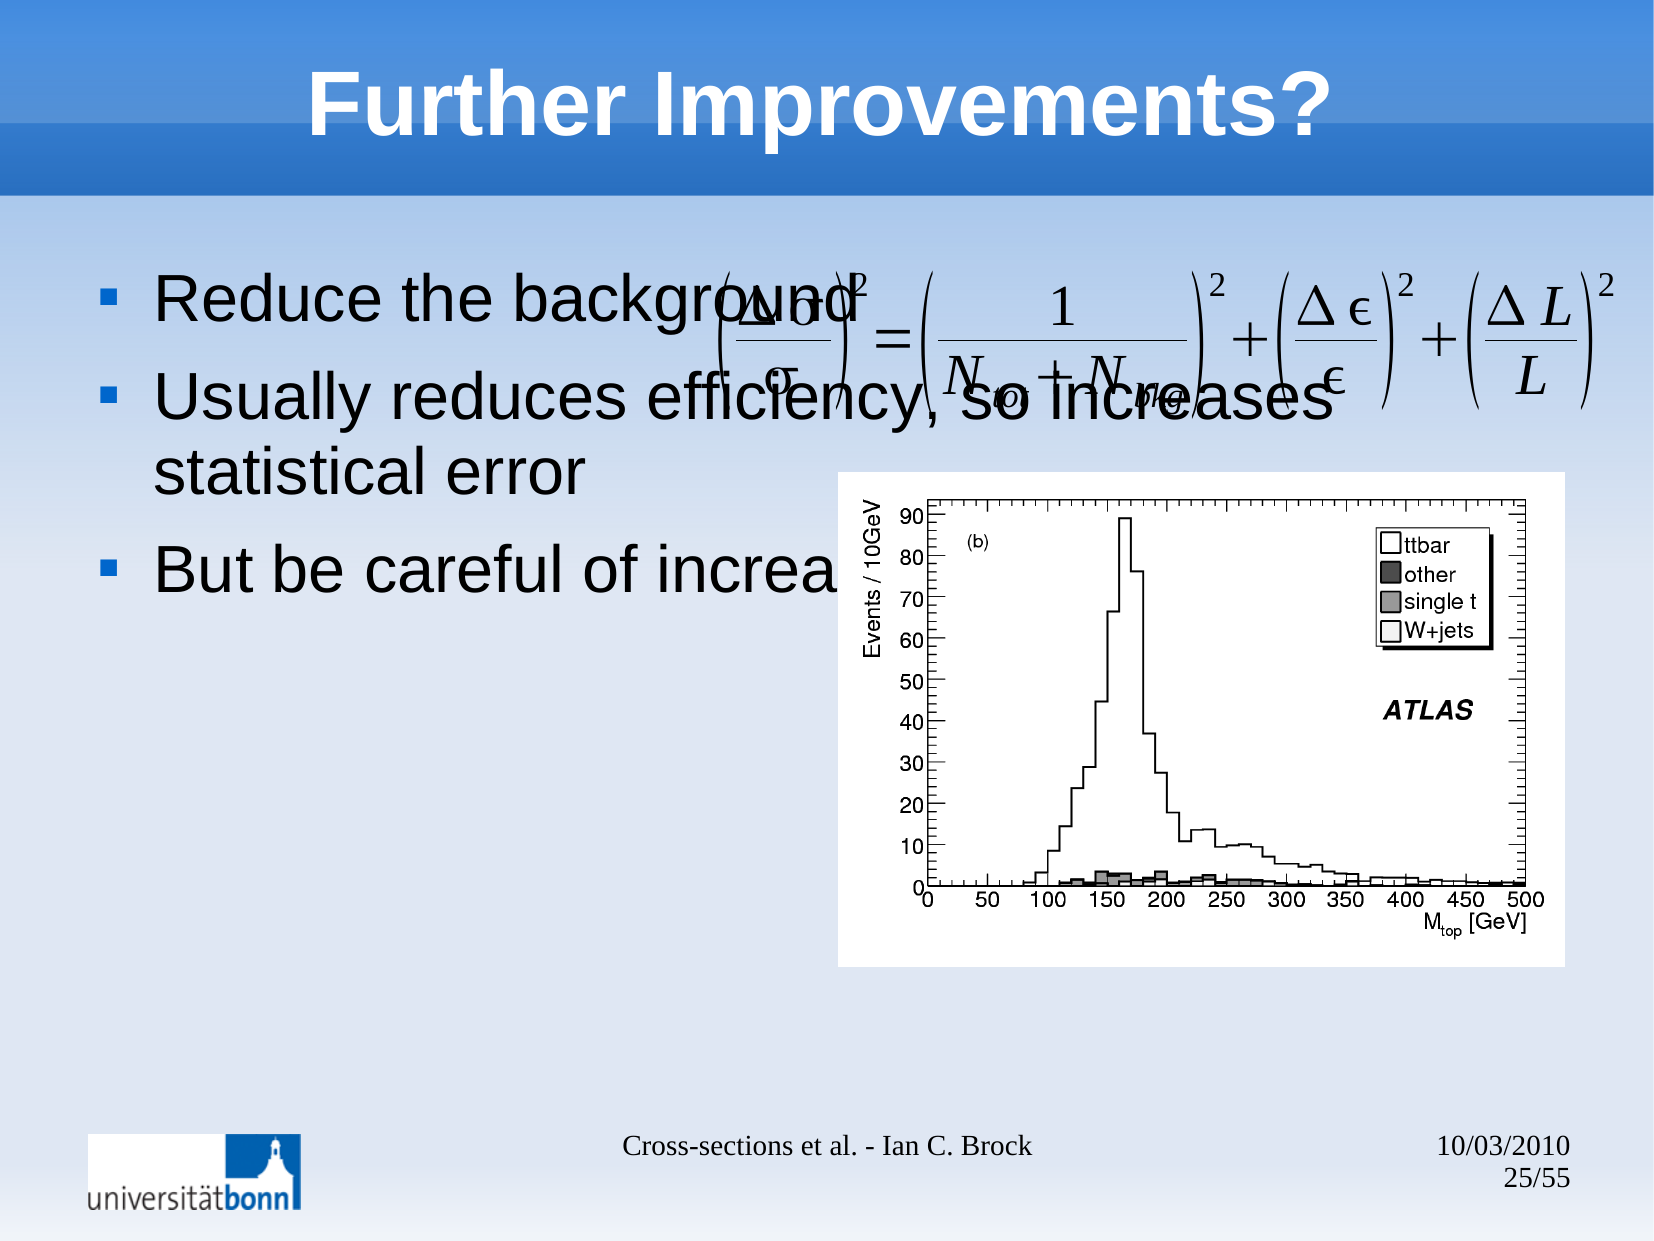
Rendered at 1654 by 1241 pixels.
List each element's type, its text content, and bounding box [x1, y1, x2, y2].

title Further Improvements? [76, 0, 1565, 208]
chart [708, 265, 1621, 423]
picture [0, 0, 1654, 1241]
list Reduce the background Usually reduces efficiency, so increases statistical error But be careful of increased efficiency error [82, 260, 809, 1080]
